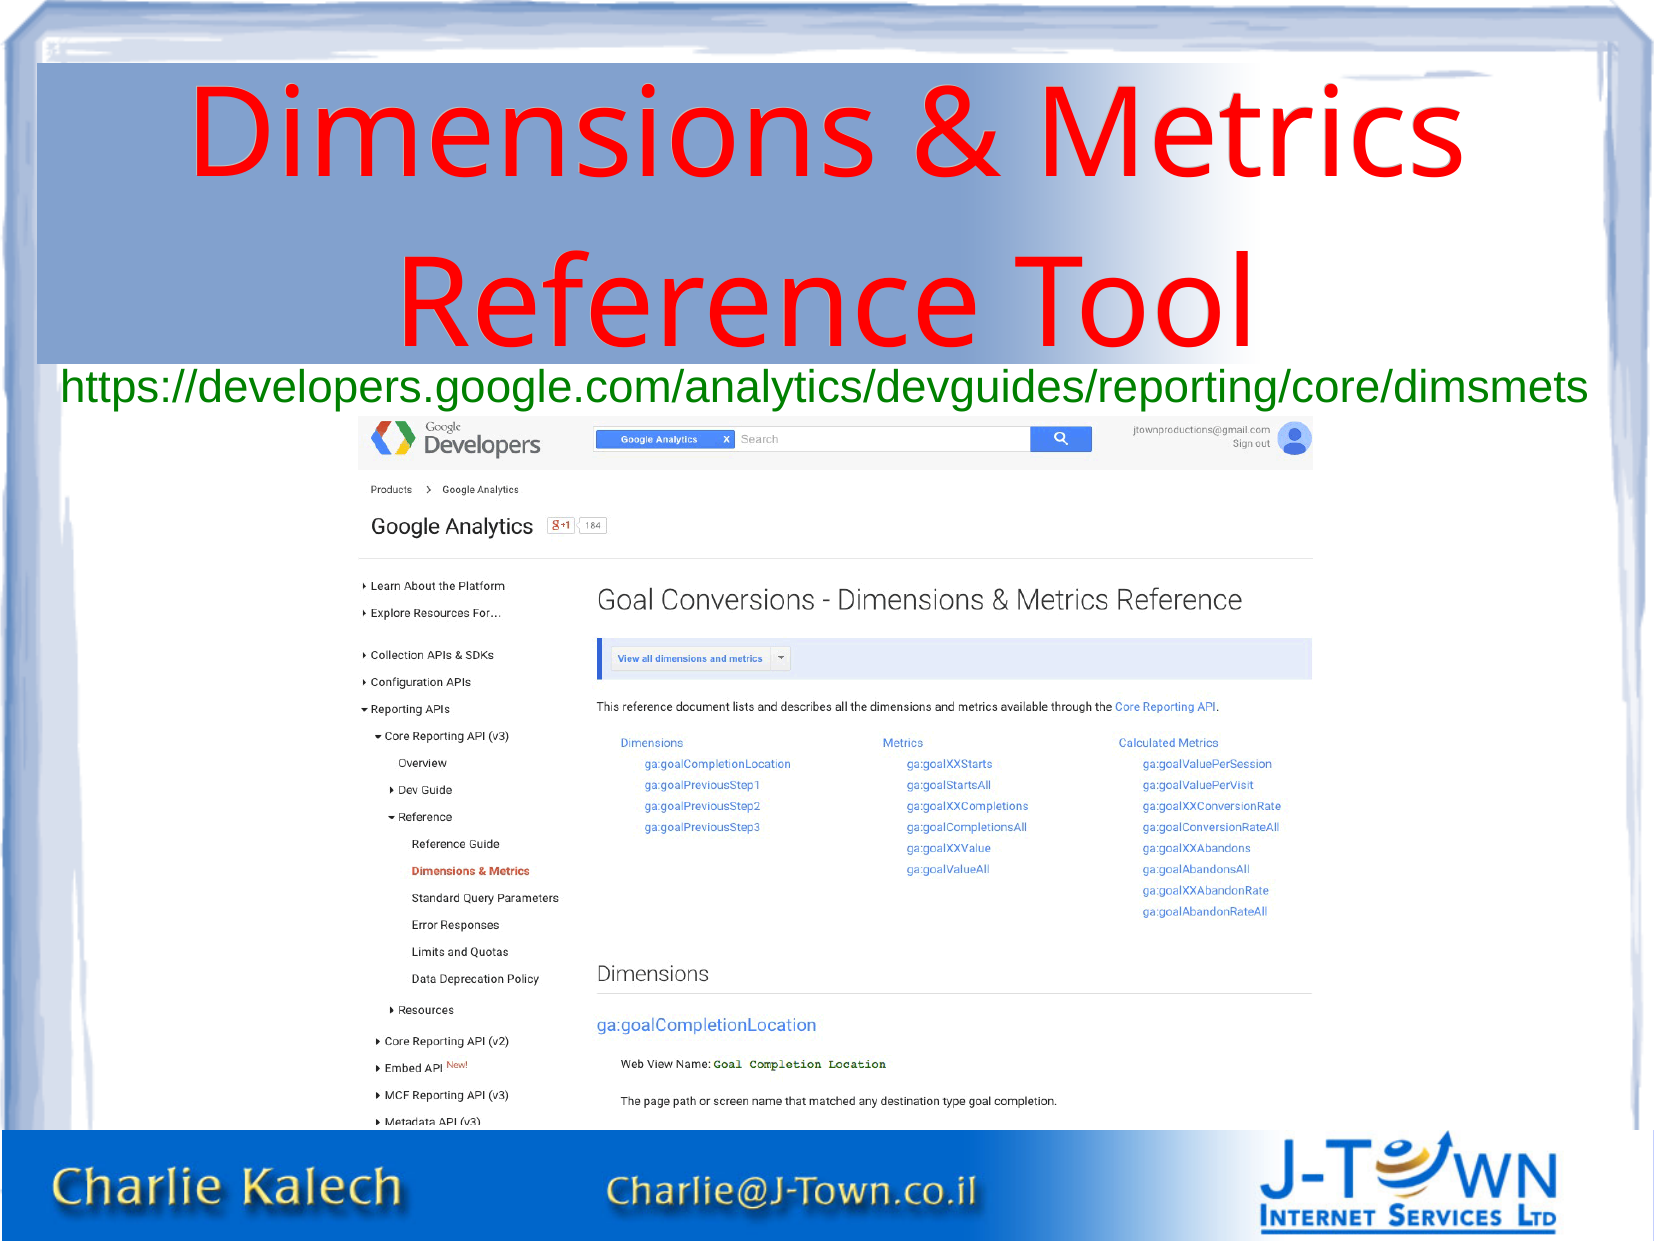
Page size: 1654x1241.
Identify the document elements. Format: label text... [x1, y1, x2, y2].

picture [0, 0, 1654, 1241]
text_box https://developers.google.com/analytics/devguides/reporting/core/dimsmets [37, 353, 1613, 429]
